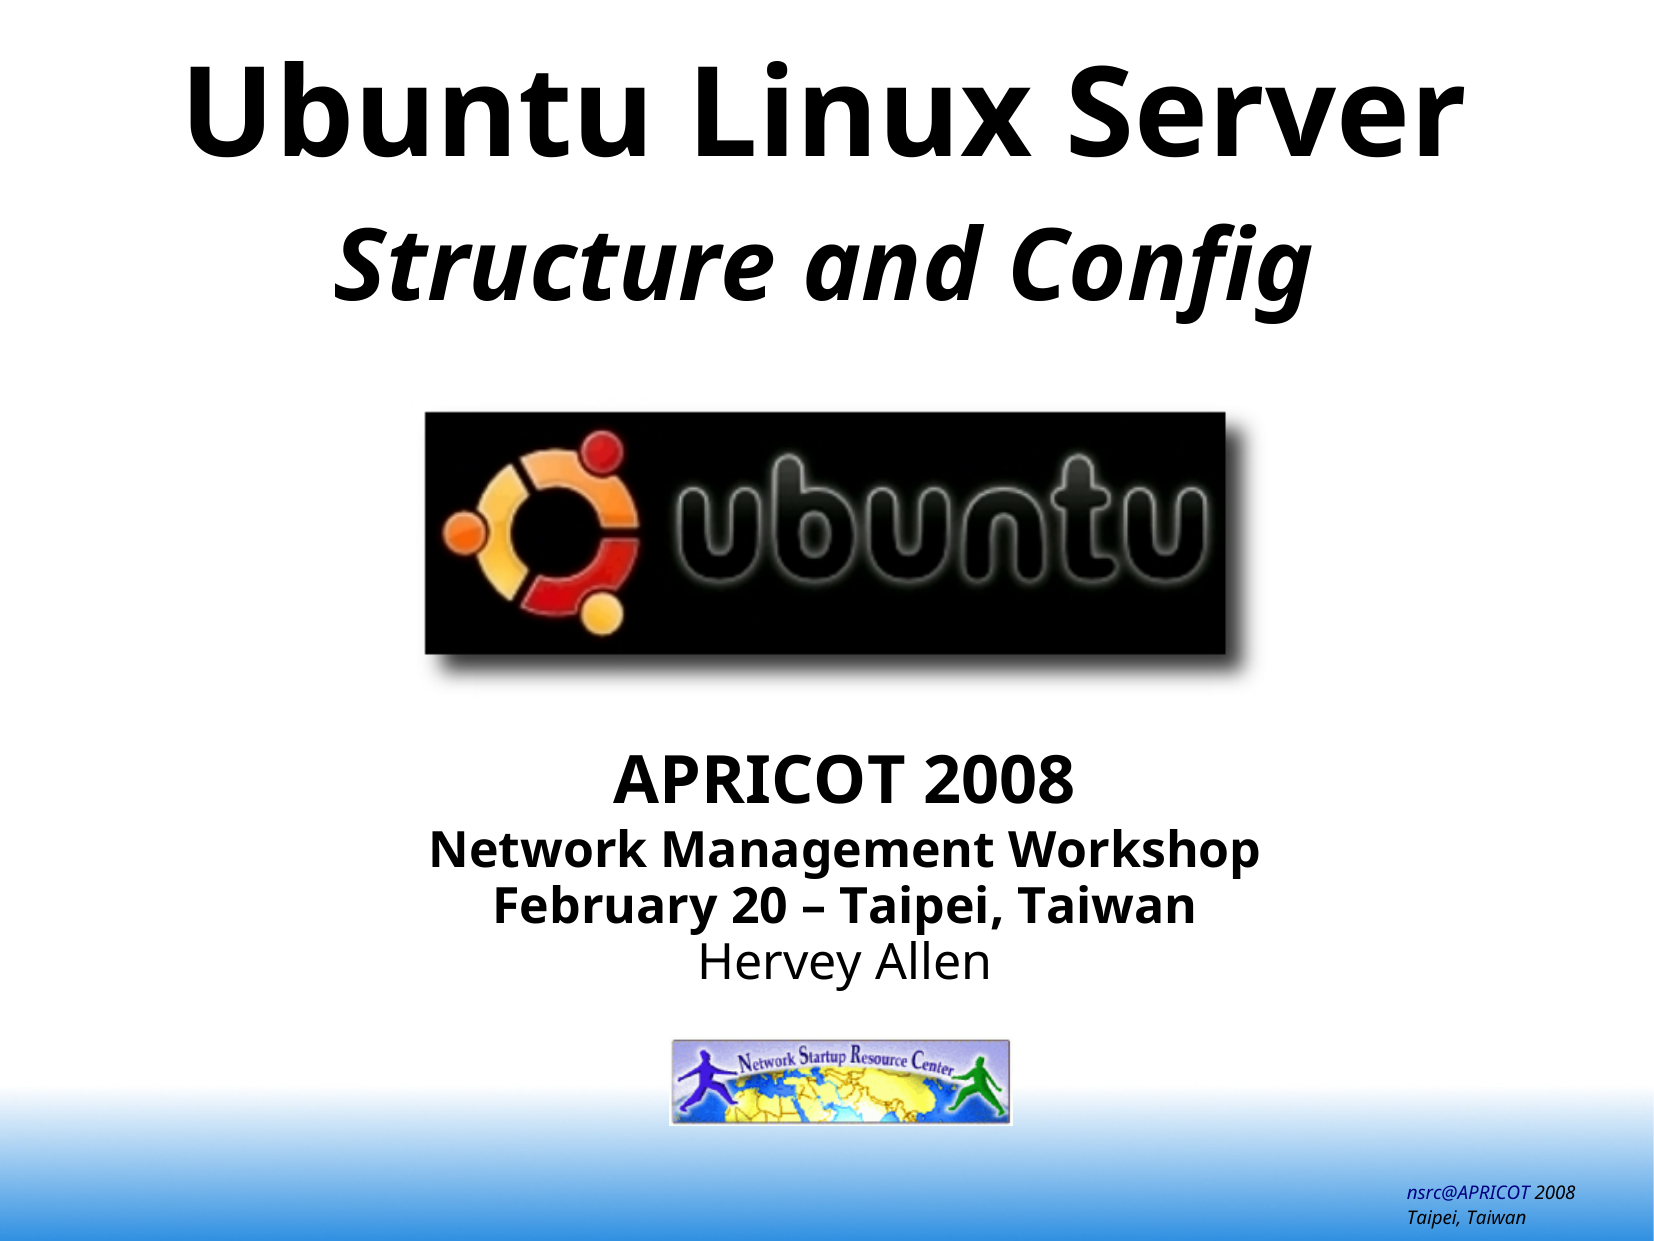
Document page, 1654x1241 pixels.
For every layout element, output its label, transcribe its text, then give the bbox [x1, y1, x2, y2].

title Ubuntu Linux Server Structure and Config [62, 0, 1587, 355]
picture [0, 1083, 1654, 1241]
picture [411, 398, 1274, 703]
subtitle APRICOT 2008 Network Management Workshop February 20 – Taipei, Taiwan Hervey Allen [121, 305, 1534, 1166]
picture [669, 1037, 1013, 1126]
